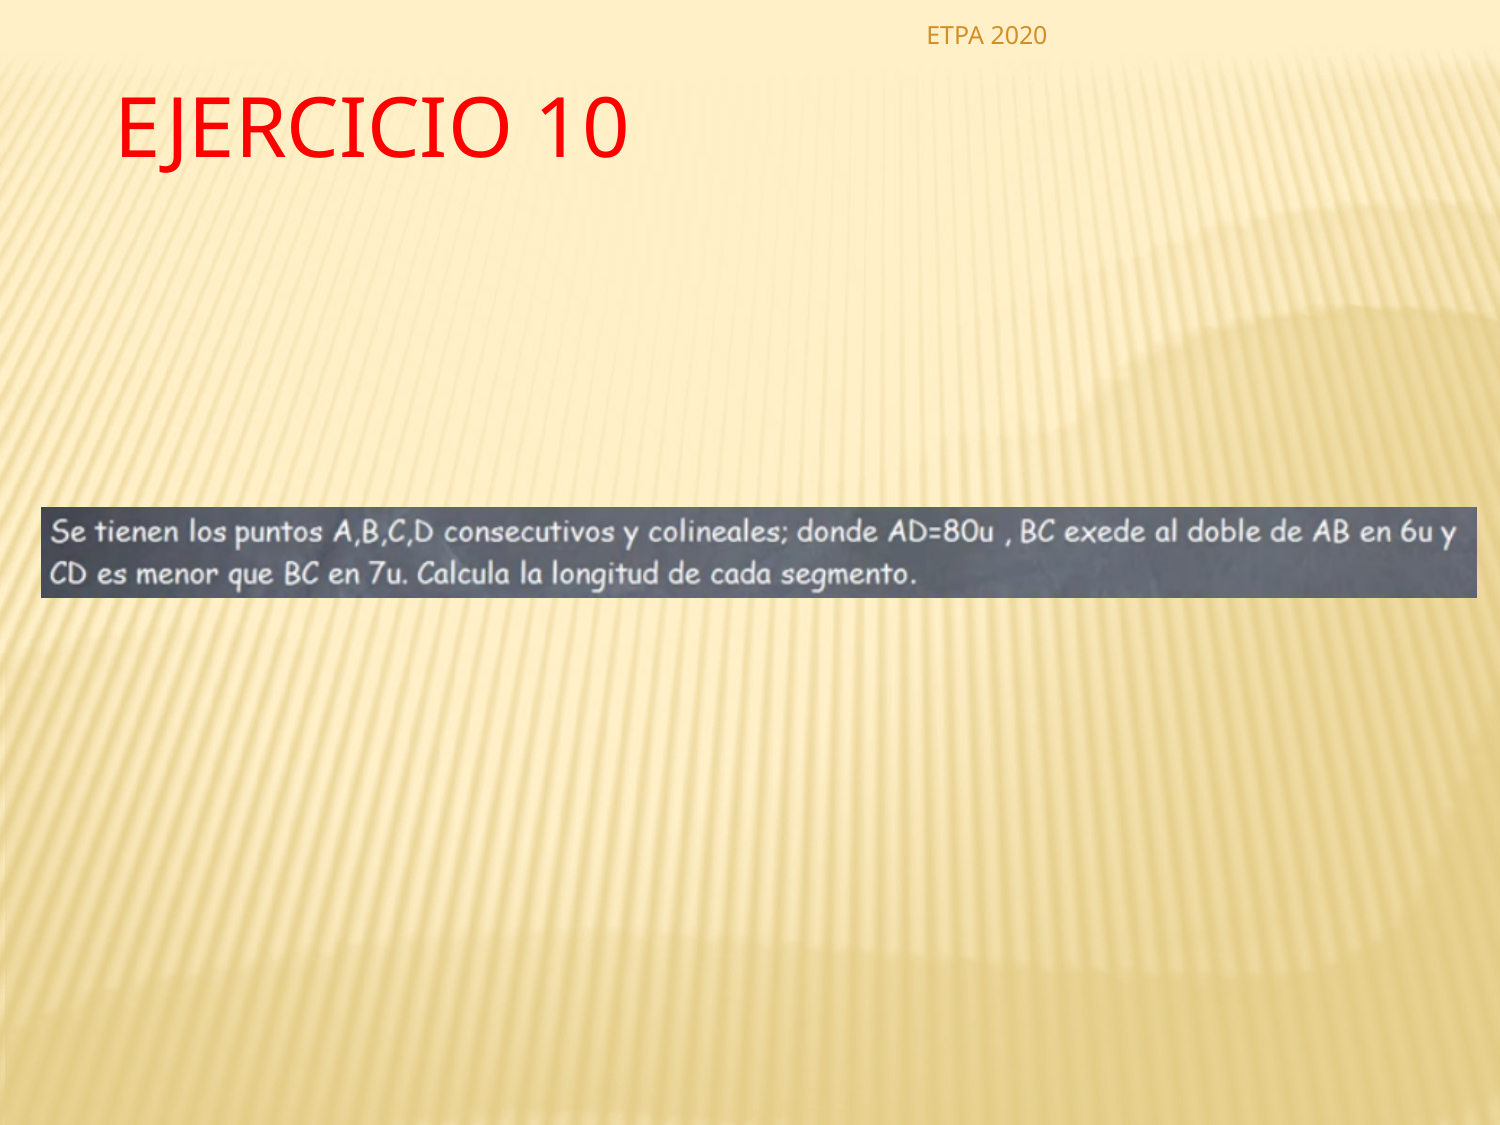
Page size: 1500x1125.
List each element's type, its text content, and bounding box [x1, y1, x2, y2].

footer ETPA 2020 [512, 12, 1063, 60]
picture [0, 0, 1500, 1125]
text_box EJERCICIO 10 [100, 66, 1105, 182]
